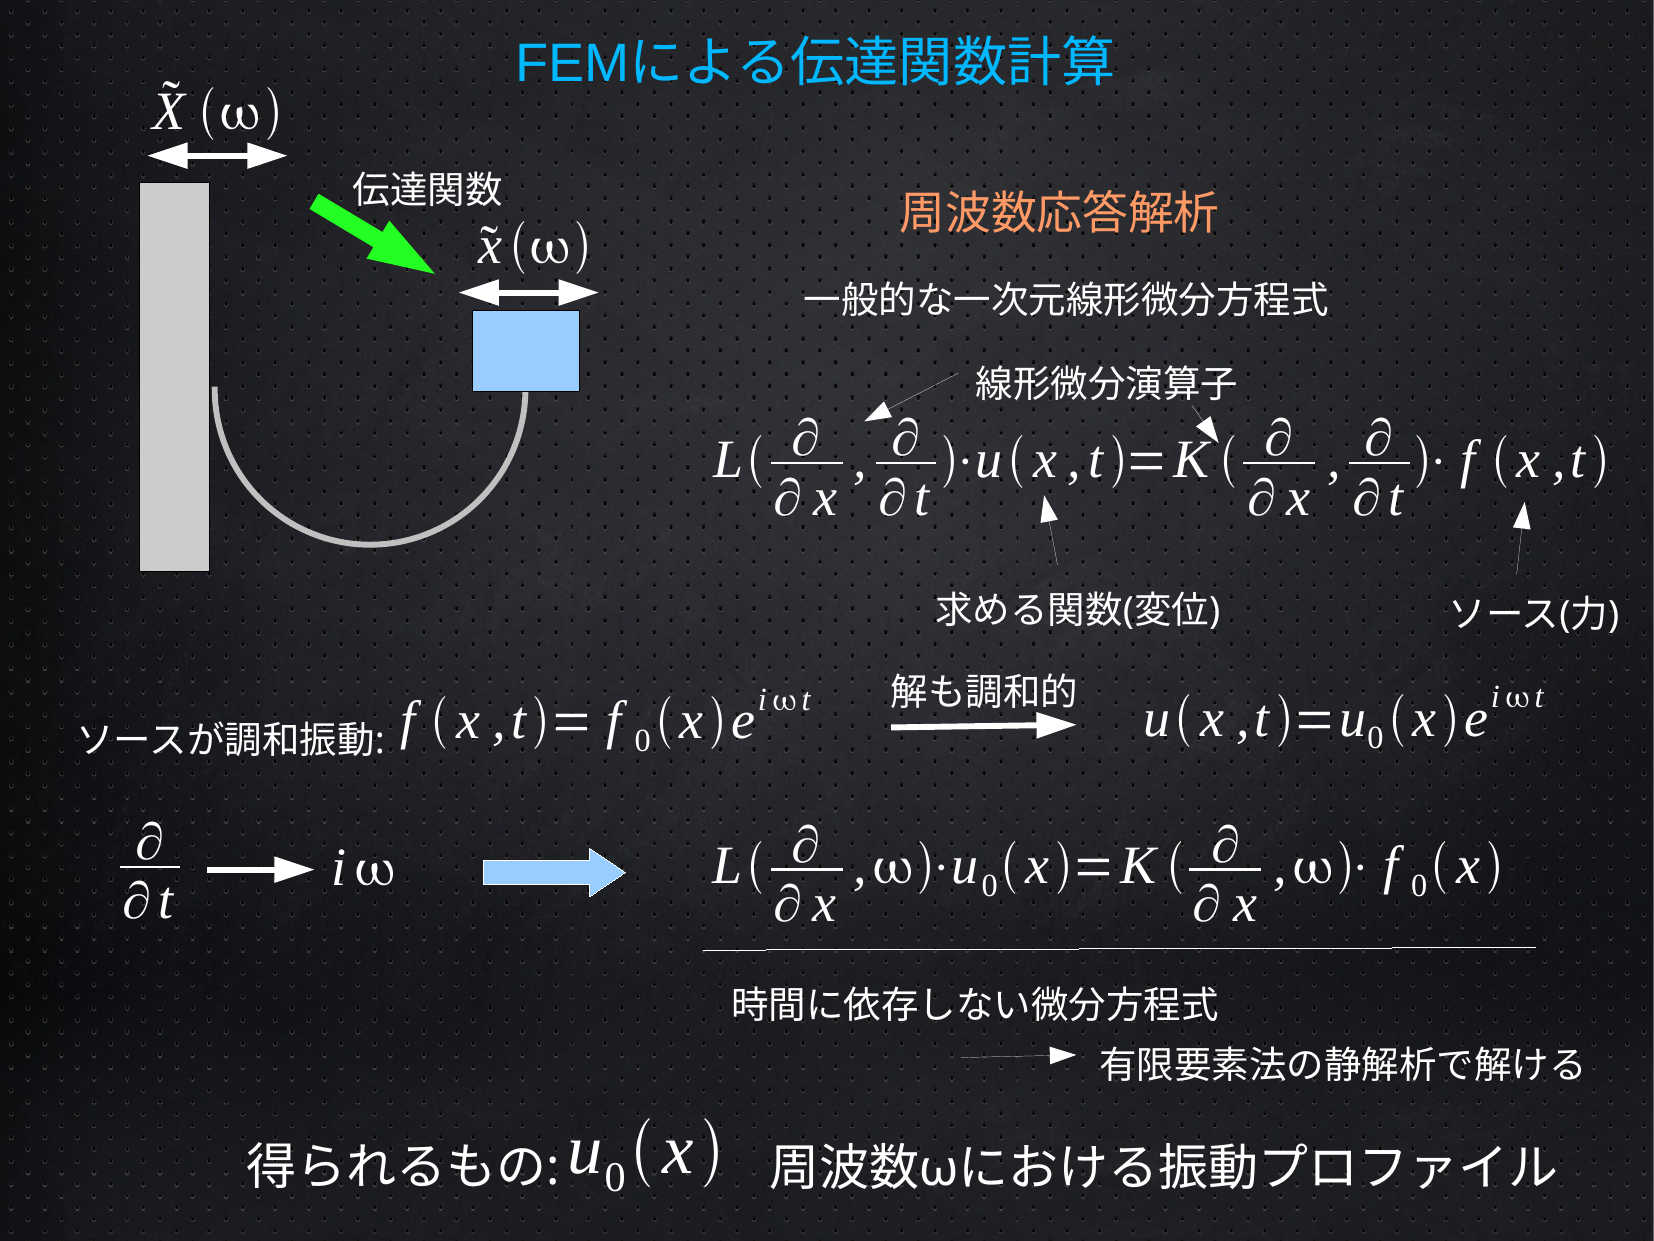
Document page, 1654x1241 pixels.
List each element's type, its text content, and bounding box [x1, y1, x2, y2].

text_box 得られるもの: [231, 1119, 546, 1185]
text_box 線形微分演算子 [960, 346, 1254, 399]
text_box [139, 182, 210, 572]
chart [1136, 679, 1549, 755]
chart [381, 682, 817, 758]
text_box 求める関数(変位) [920, 573, 1231, 626]
text_box 一般的な一次元線形微分方程式 [789, 263, 1341, 316]
picture [0, 0, 1654, 1241]
text_box ソースが調和振動: [61, 702, 387, 755]
chart [702, 414, 1616, 527]
chart [110, 818, 189, 931]
text_box ソース(力) [1433, 577, 1625, 630]
text_box 周波数ωにおける振動プロファイル [754, 1120, 1527, 1186]
chart [468, 215, 598, 277]
text_box [483, 848, 626, 897]
text_box 有限要素法の静解析で解ける [1084, 1028, 1591, 1081]
text_box 周波数応答解析 [884, 169, 1235, 230]
text_box [472, 310, 580, 392]
chart [701, 821, 1509, 933]
title FEMによる伝達関数計算 [71, 19, 1560, 97]
text_box 伝達関数 [338, 152, 518, 206]
text_box 解も調和的 [876, 654, 1087, 707]
chart [325, 836, 403, 897]
chart [559, 1111, 730, 1200]
chart [140, 77, 288, 143]
text_box 時間に依存しない微分方程式 [716, 967, 1218, 1021]
